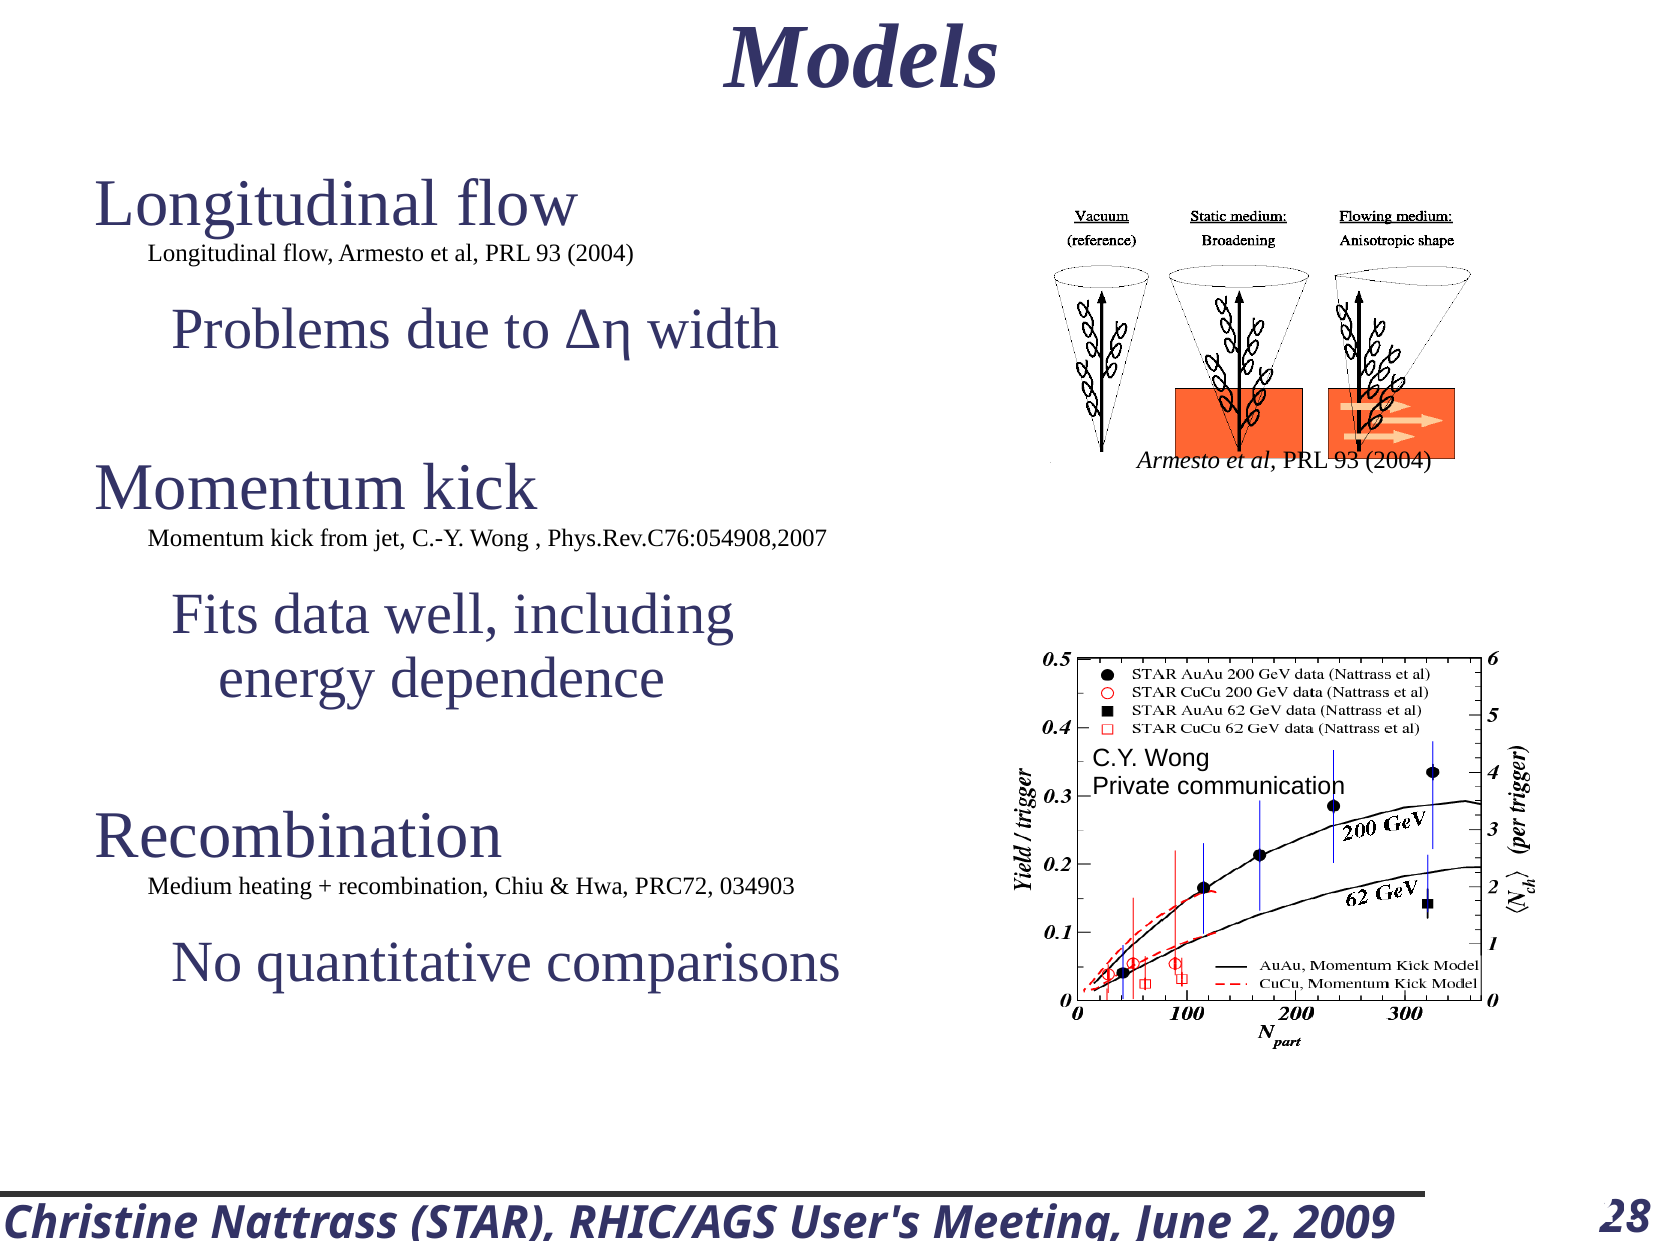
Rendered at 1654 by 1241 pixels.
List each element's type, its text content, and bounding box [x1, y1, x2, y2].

text_box 21 [1540, 1172, 1654, 1241]
picture [1050, 206, 1474, 463]
title Models [675, 0, 1051, 113]
list Longitudinal flow Longitudinal flow, Armesto et al, PRL 93 (2004) Problems due to Δη width Momentum kick Momentum kick from jet, C.-Y. Wong , Phys.Rev.C76:054908,2007 Fits data well, including energy dependence Recombination Medium heating + recombination, Chiu & Hwa, PRC72, 034903 No quantitative comparisons [76, 165, 1165, 1216]
text_box C.Y. Wong Private communication [1077, 736, 1378, 808]
text_box Armesto et al, PRL 93 (2004) [1076, 436, 1500, 483]
picture [1012, 649, 1538, 1051]
